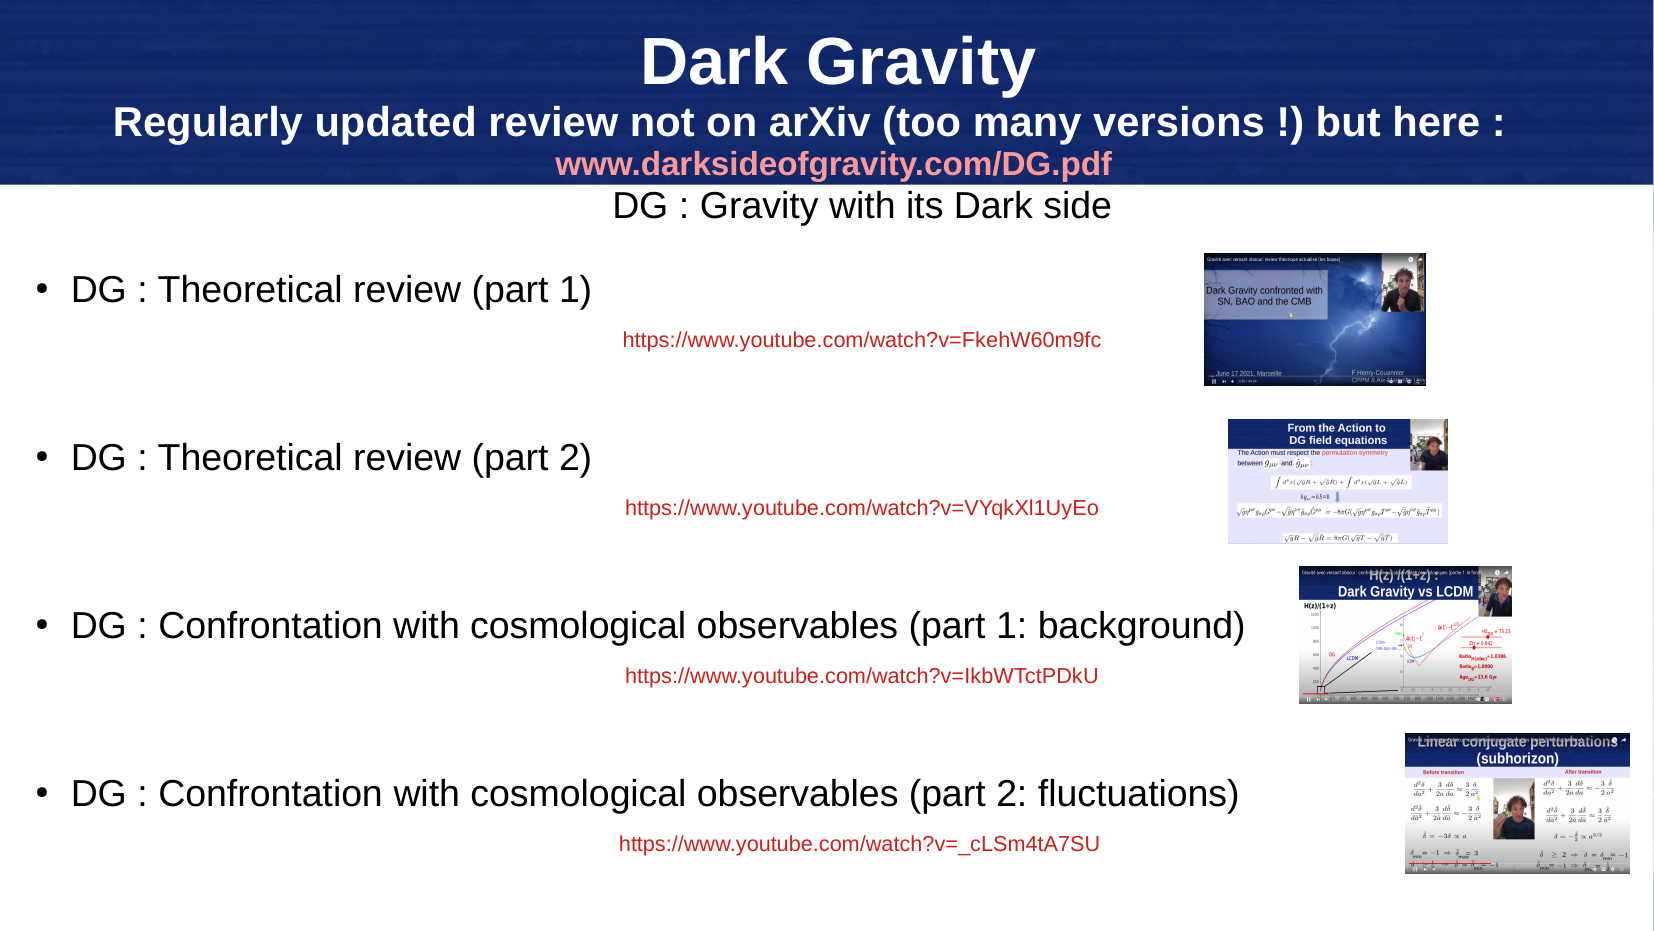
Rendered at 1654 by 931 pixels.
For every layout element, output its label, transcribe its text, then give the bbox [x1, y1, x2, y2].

title Dark Gravity Regularly updated review not on arXiv (too many versions !) but here : www.darksideofgravity.com/DG.pdf [11, 5, 1654, 201]
picture [1204, 253, 1426, 386]
picture [1405, 733, 1630, 875]
picture [1228, 419, 1448, 544]
picture [0, 0, 1654, 184]
subtitle DG : Gravity with its Dark side DG : Theoretical review (part 1) https://www.youtube.com/watch?v=FkehW60m9fc DG : Theoretical review (part 2) https://www.youtube.com/watch?v=VYqkXl1UyEo DG : Confrontation with cosmological observables (part 1: background) https://www.youtube.com/watch?v=IkbWTctPDkU DG : Confrontation with cosmological observables (part 2: fluctuations) https://www.youtube.com/watch?v=_cLSm4tA7SU [0, 184, 1654, 931]
picture [1299, 566, 1512, 704]
